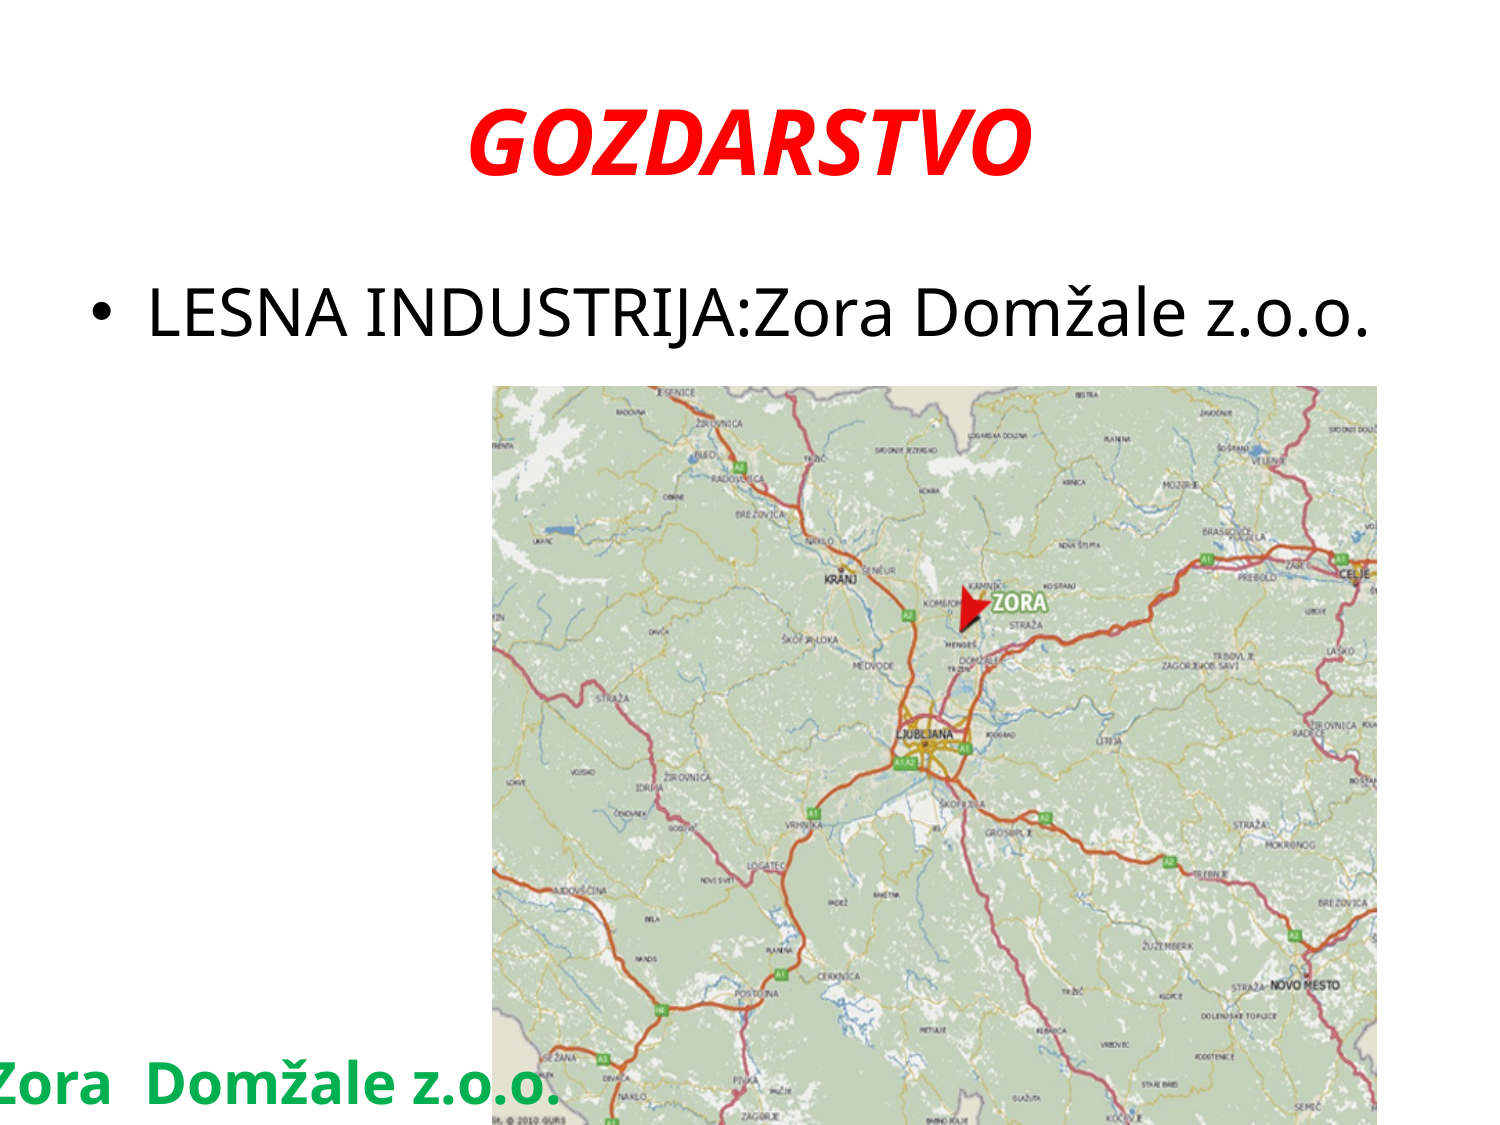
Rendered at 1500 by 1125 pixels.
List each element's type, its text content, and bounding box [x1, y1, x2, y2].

picture [492, 386, 1377, 1125]
list LESNA INDUSTRIJA:Zora Domžale z.o.o. [75, 262, 1425, 1005]
text_box Zora Domžale z.o.o. [0, 1039, 578, 1124]
title GOZDARSTVO [75, 45, 1425, 233]
